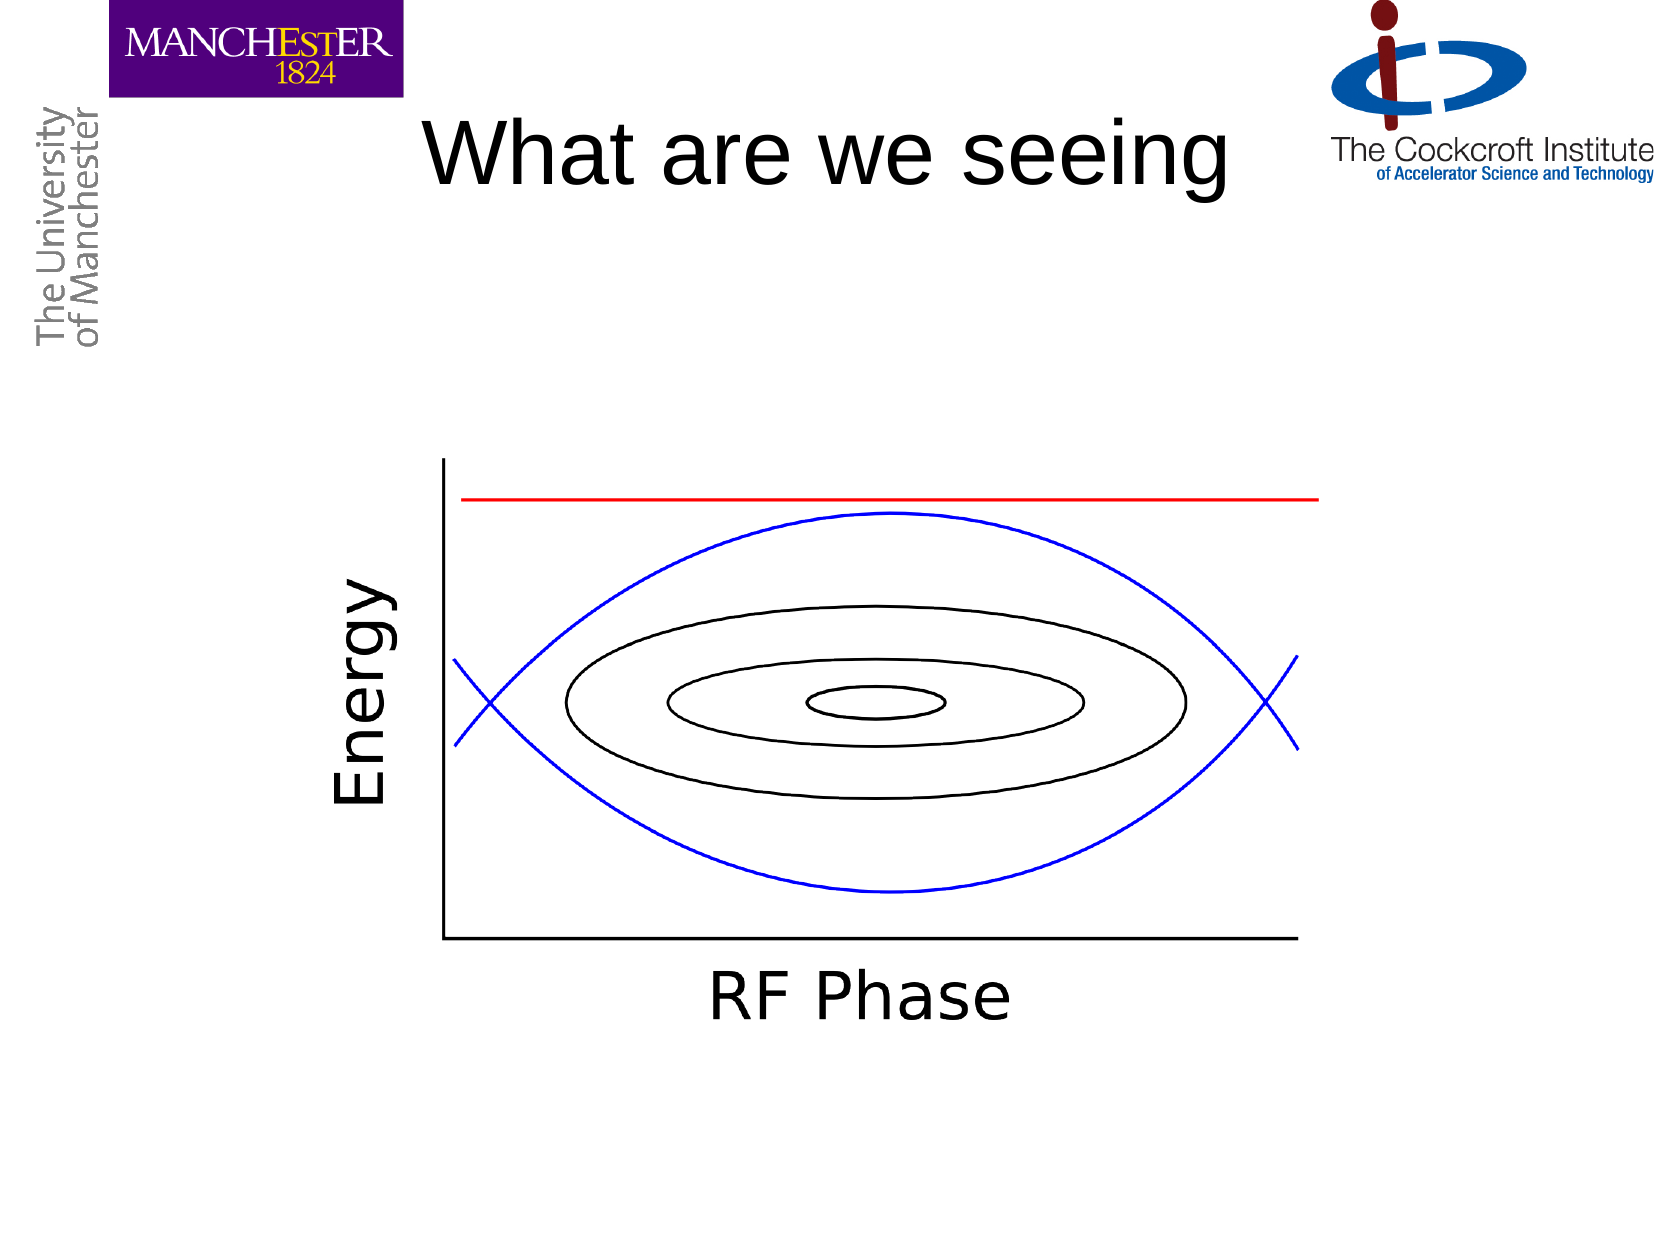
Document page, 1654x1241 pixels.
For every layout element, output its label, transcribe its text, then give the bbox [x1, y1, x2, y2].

picture [1331, 0, 1654, 183]
picture [334, 456, 1320, 1020]
title What are we seeing [82, 49, 1571, 257]
picture [0, 0, 404, 347]
